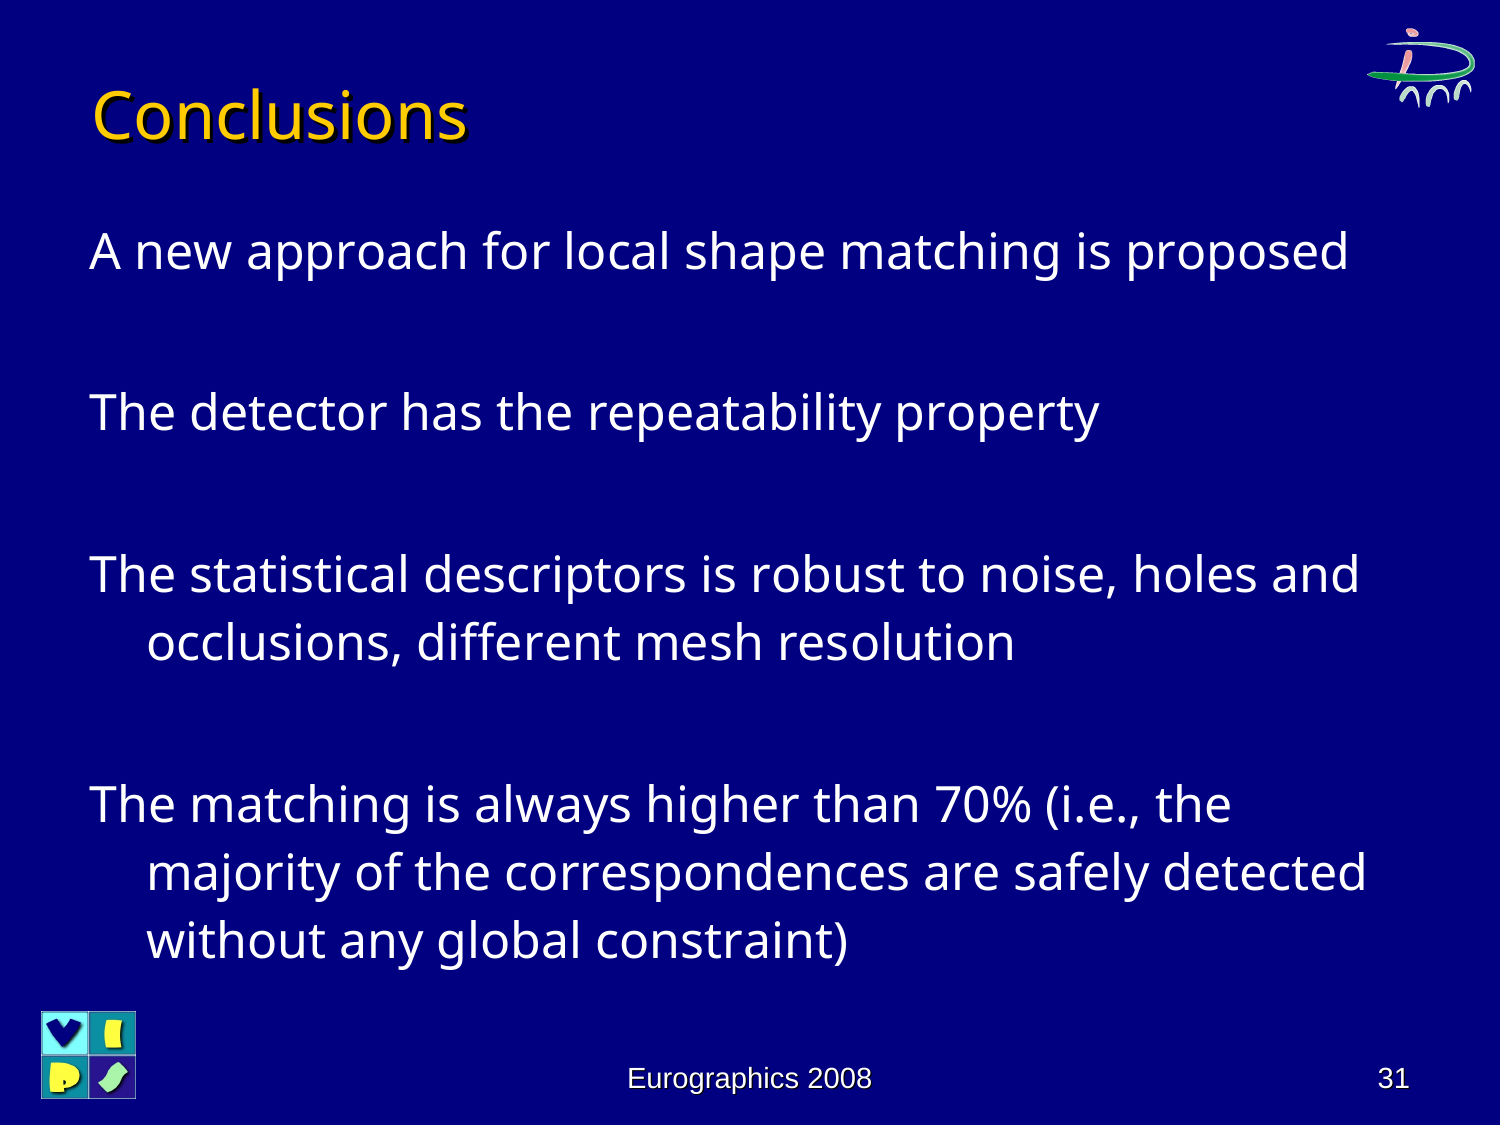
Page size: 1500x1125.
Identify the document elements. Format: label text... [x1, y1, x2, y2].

list A new approach for local shape matching is proposed The detector has the repeatability property The statistical descriptors is robust to noise, holes and occlusions, different mesh resolution The matching is always higher than 70% (i.e., the majority of the correspondences are safely detected without any global constraint) [75, 208, 1426, 1023]
picture [1367, 28, 1475, 108]
picture [41, 1011, 136, 1099]
title Conclusions [76, 42, 1427, 185]
